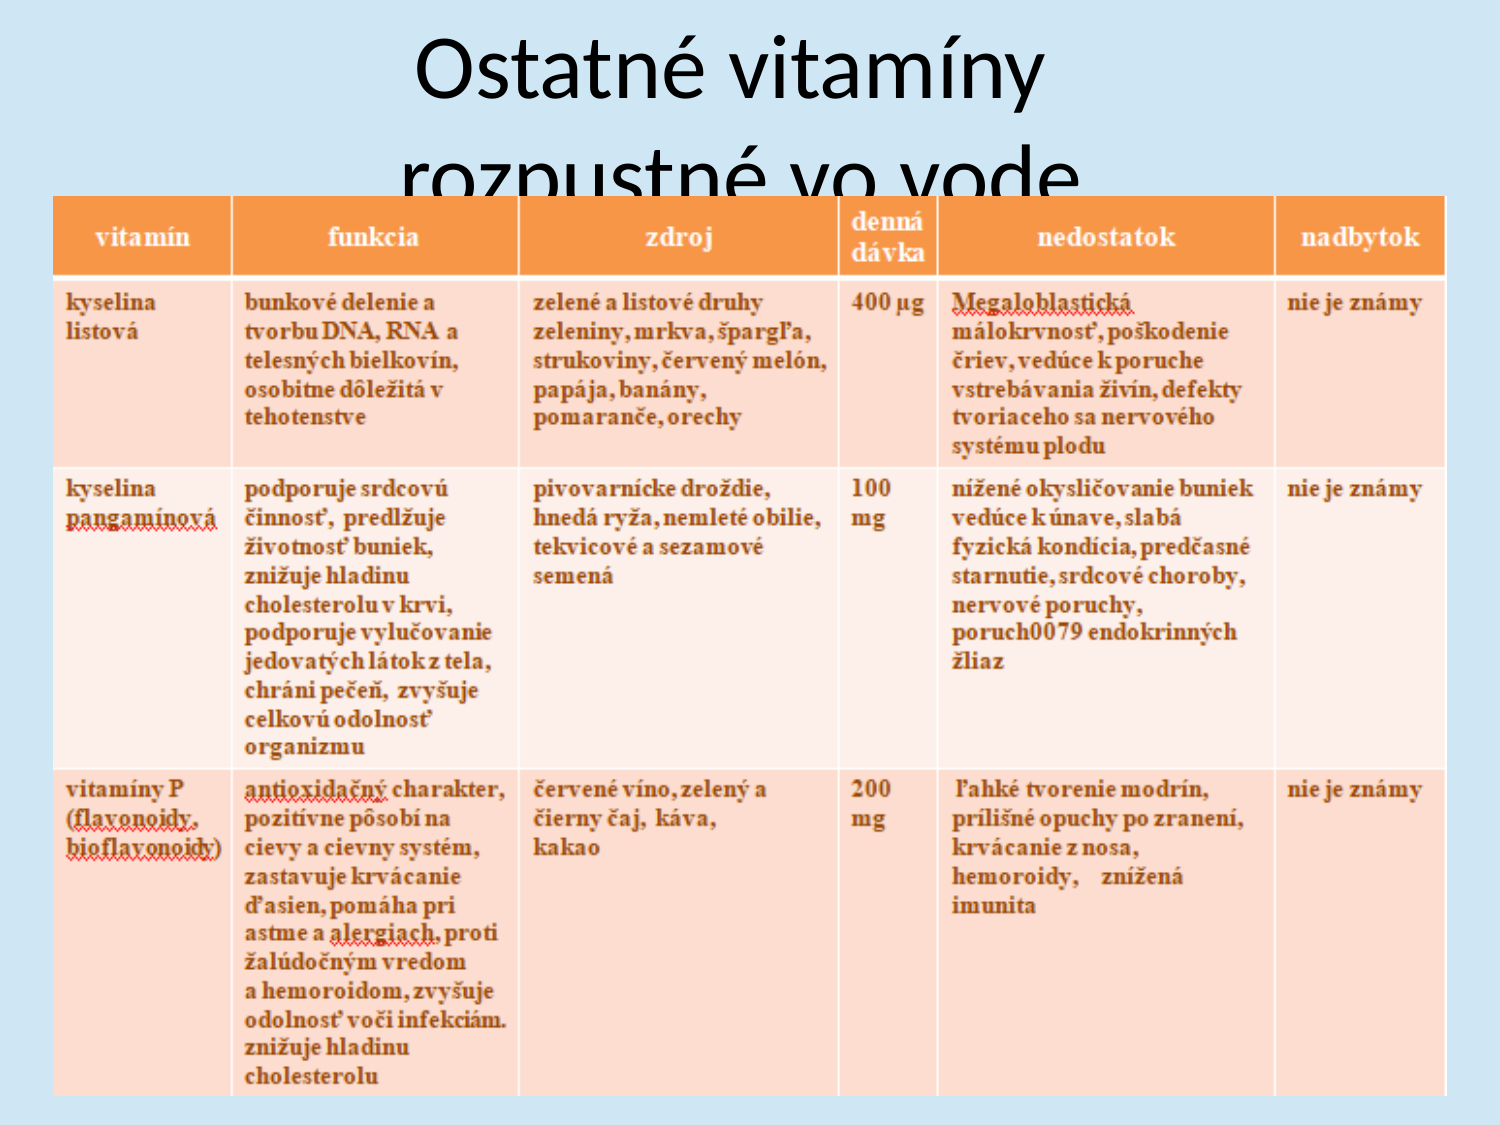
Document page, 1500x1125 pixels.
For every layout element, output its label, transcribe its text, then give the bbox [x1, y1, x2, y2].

picture [53, 196, 1447, 1096]
title Ostatné vitamíny rozpustné vo vode [64, 0, 1418, 196]
